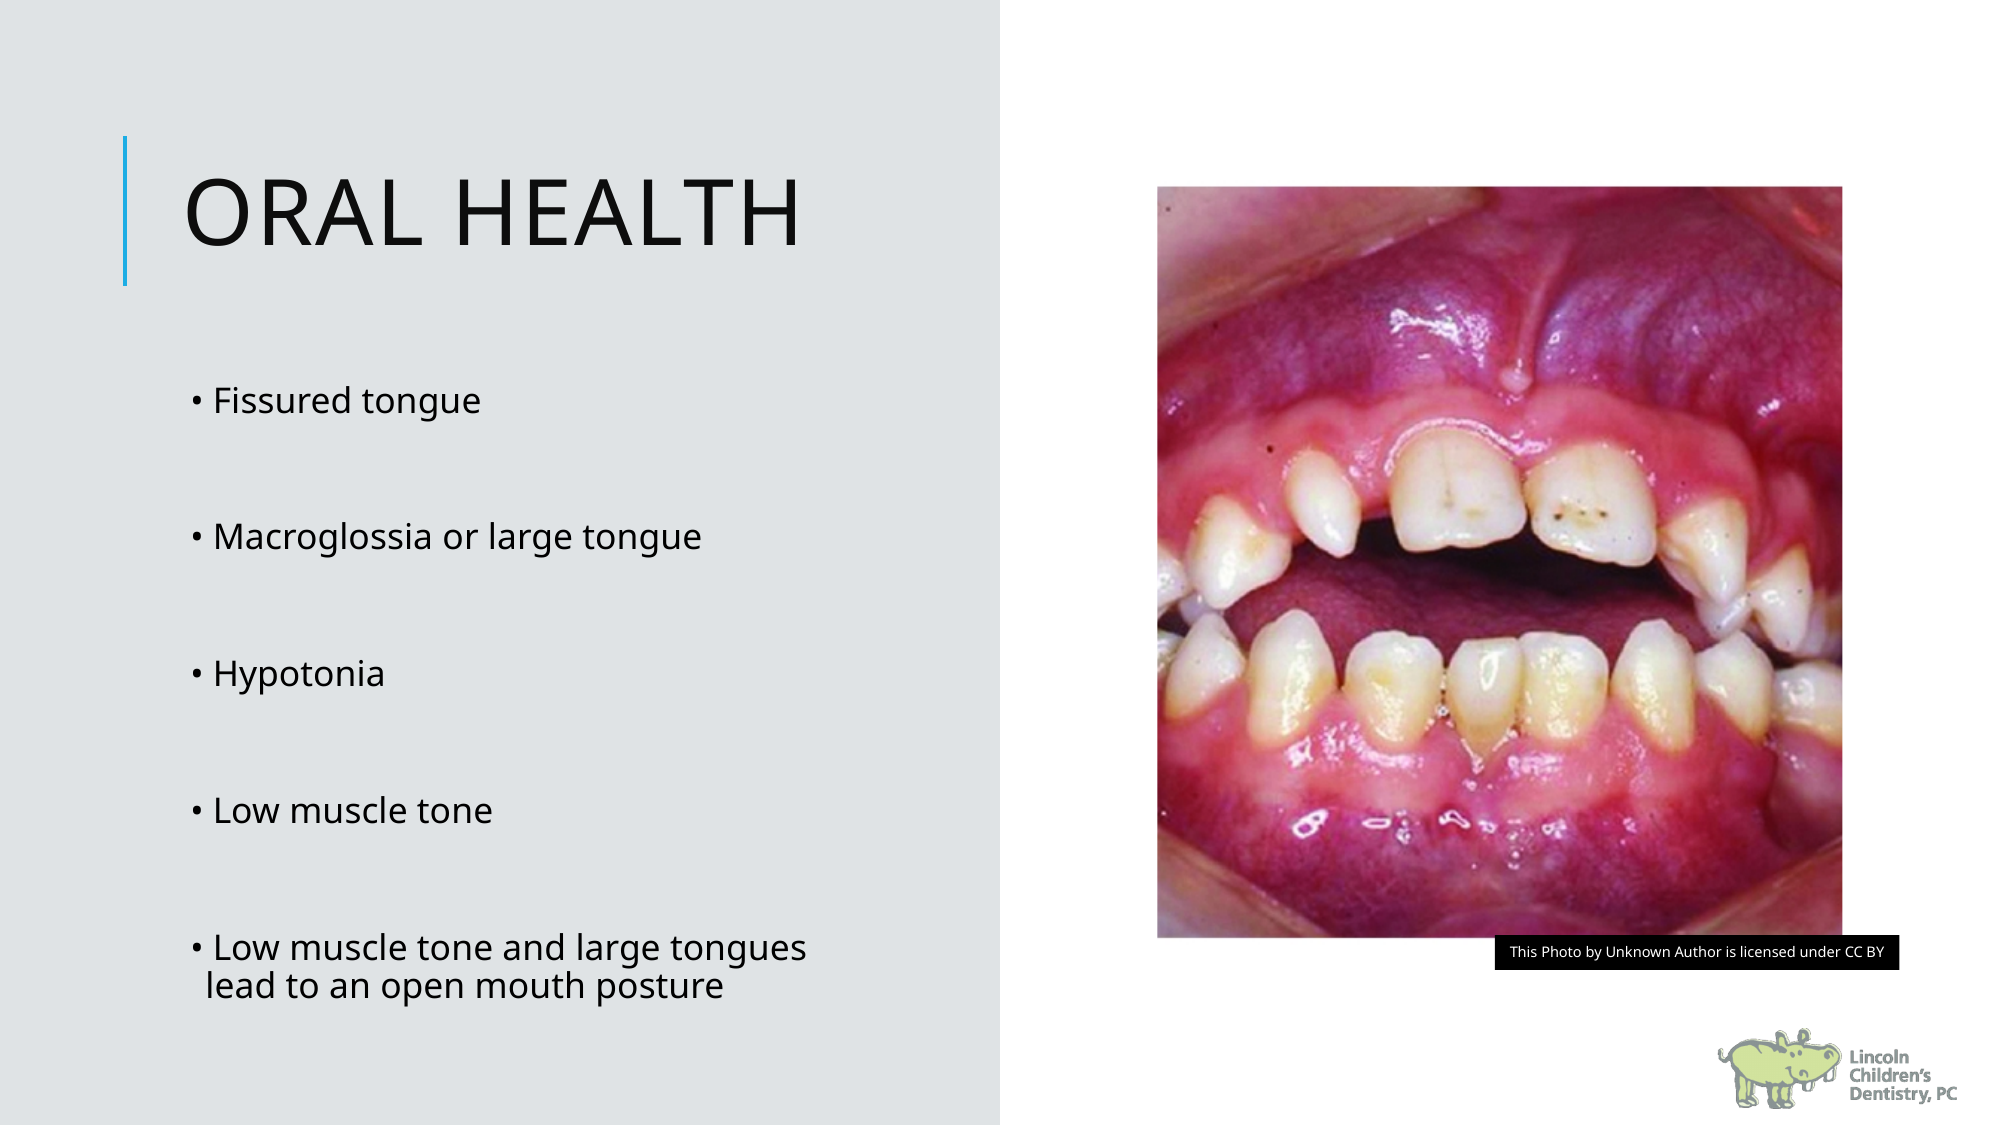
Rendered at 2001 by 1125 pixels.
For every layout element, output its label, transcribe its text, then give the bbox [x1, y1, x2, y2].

list • Fissured tongue • Macroglossia or large tongue • Hypotonia • Low muscle tone • Low muscle tone and large tongues lead to an open mouth posture [168, 375, 889, 1021]
picture [1717, 1028, 1957, 1109]
picture [1157, 157, 1843, 969]
text_box [0, 0, 1000, 1125]
title Oral health [168, 75, 889, 363]
text_box This Photo by Unknown Author is licensed under CC BY [1494, 935, 1843, 969]
